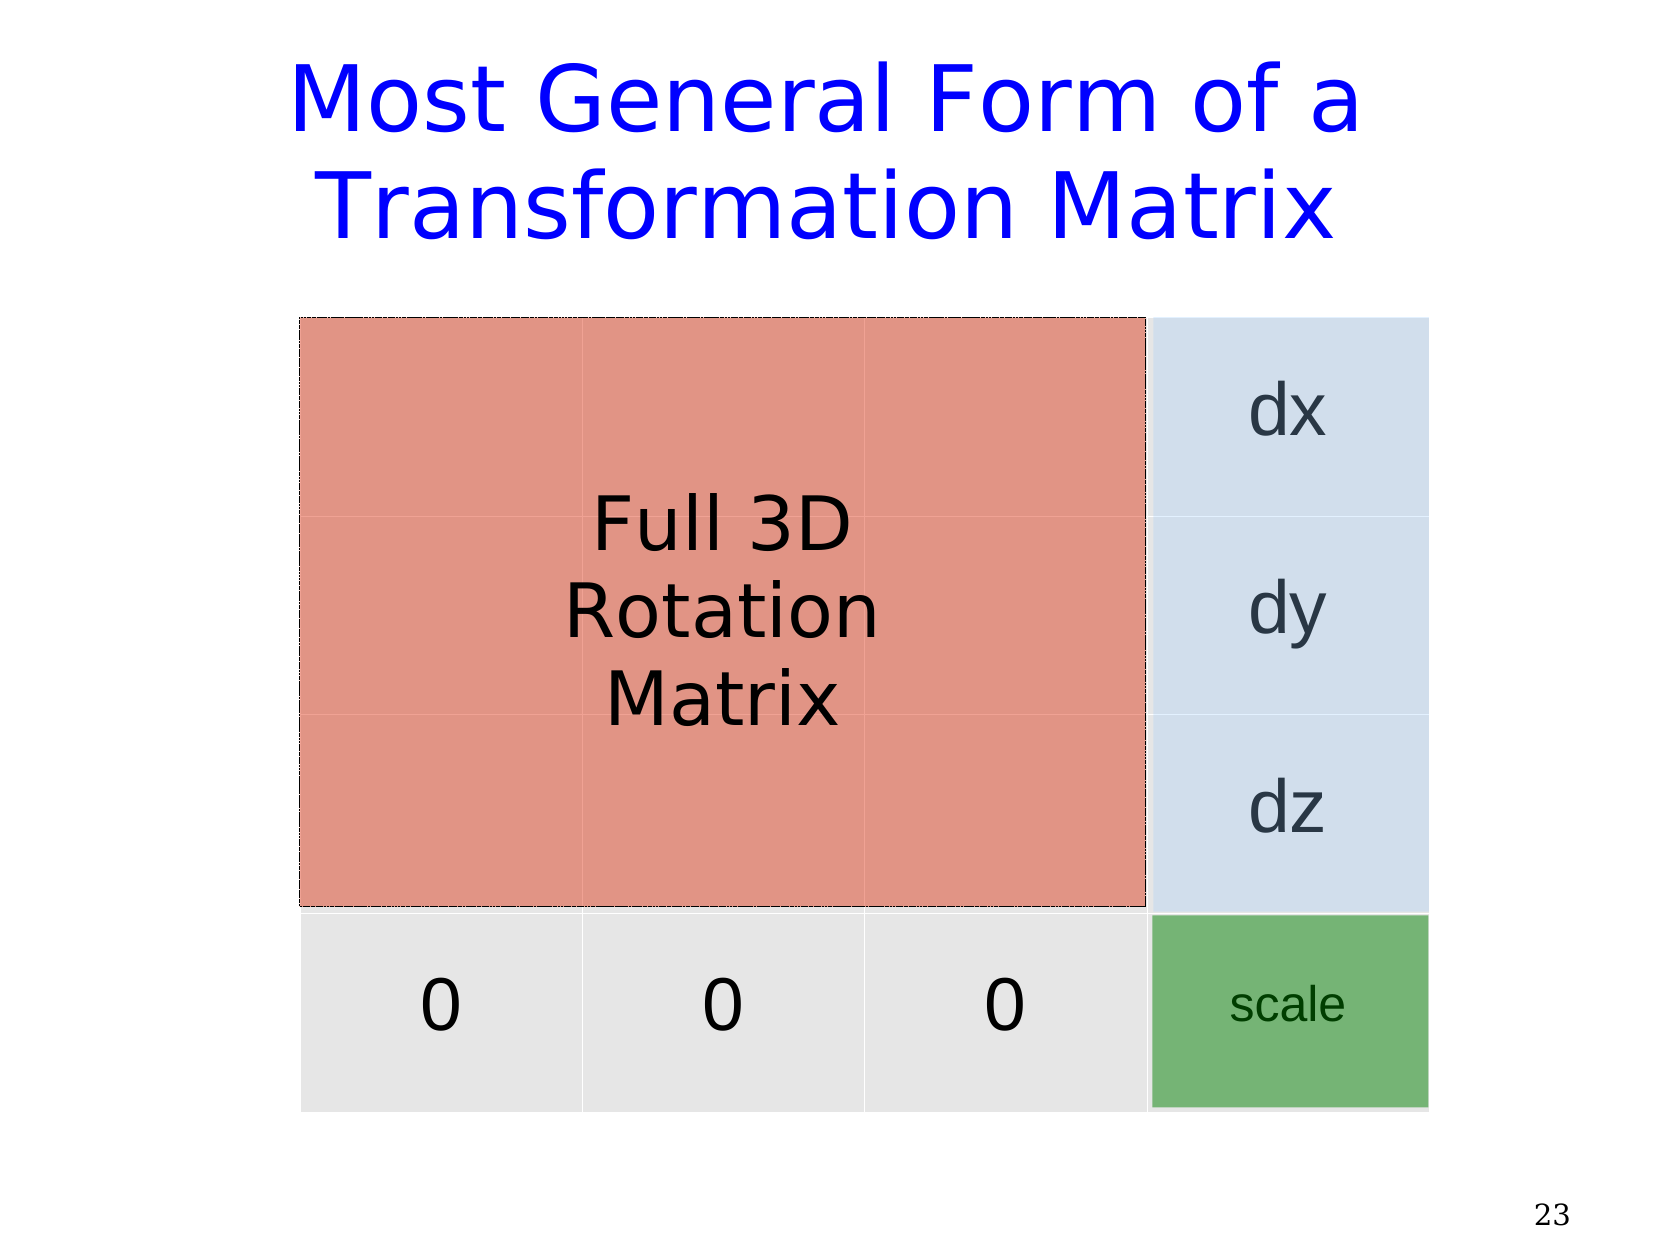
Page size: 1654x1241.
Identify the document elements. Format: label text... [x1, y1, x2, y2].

text_box [1152, 915, 1429, 1108]
table_cell [301, 907, 582, 913]
table_cell dz [1148, 715, 1429, 913]
table_cell 0 [301, 914, 582, 1112]
table_cell dy [1148, 517, 1153, 714]
text_box [1153, 317, 1429, 912]
table_cell 0 [865, 914, 1147, 1112]
text_box Full 3D Rotation Matrix [299, 317, 1146, 907]
table_cell 0 [583, 914, 864, 1112]
table_cell scale [1148, 914, 1429, 1112]
title Most General Form of a Transformation Matrix [82, 45, 1571, 261]
table_cell [865, 715, 1147, 913]
table_cell [583, 907, 864, 913]
table_header dx [1148, 318, 1153, 516]
